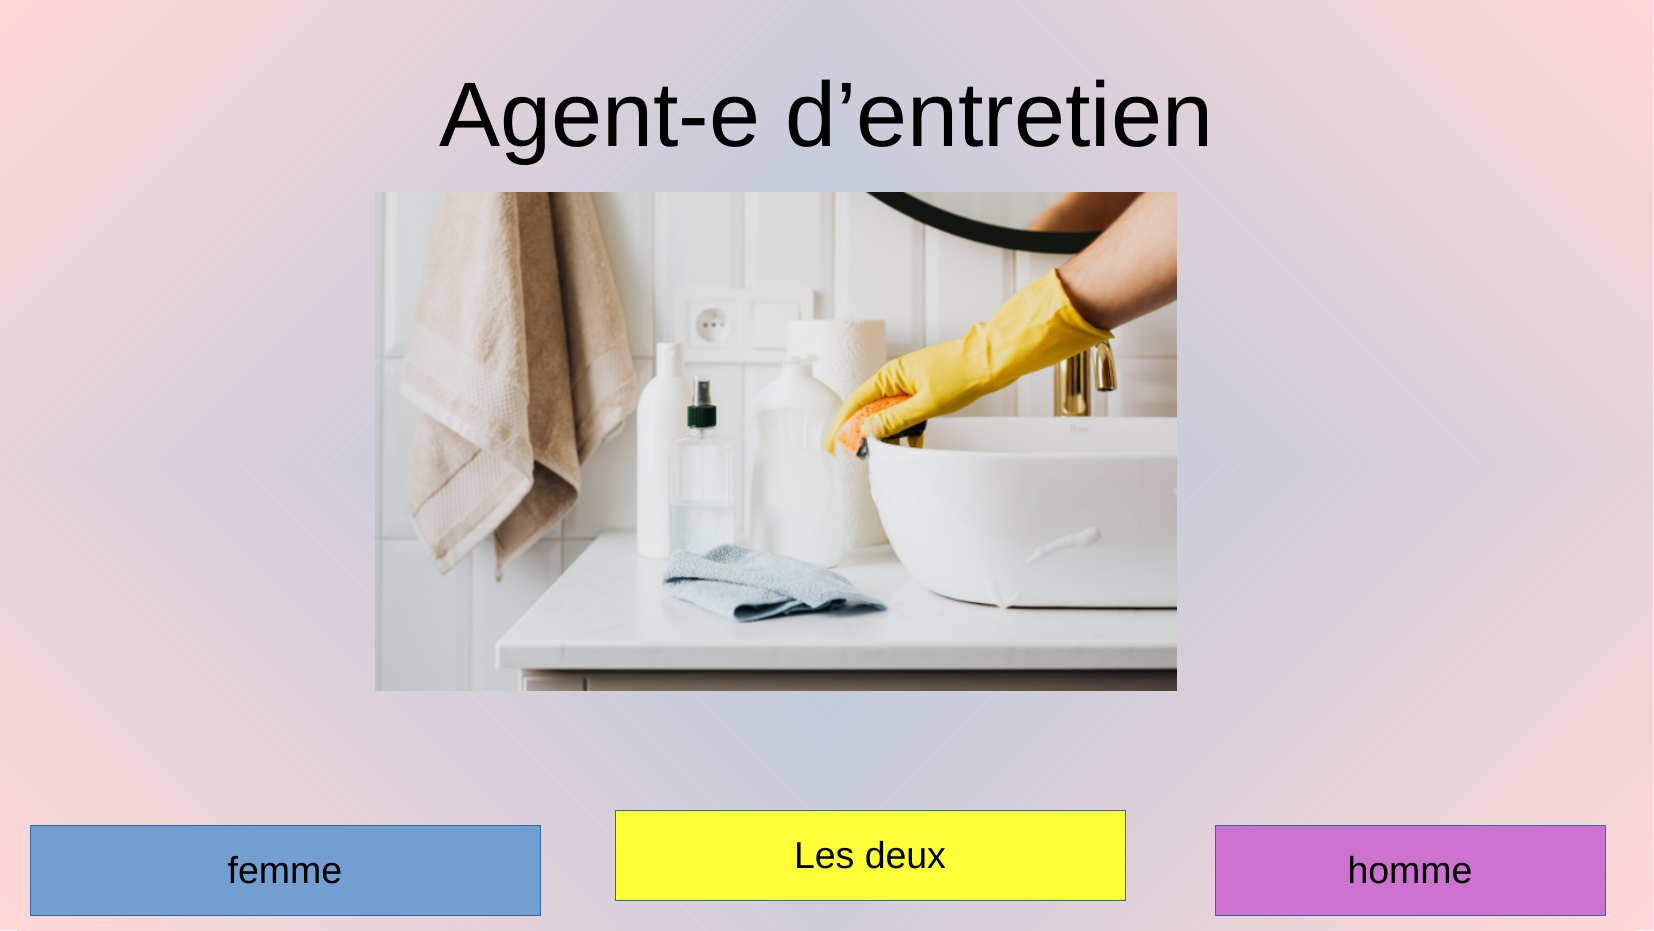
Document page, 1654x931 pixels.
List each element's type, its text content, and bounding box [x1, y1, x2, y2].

title Agent-e d’entretien [82, 37, 1571, 193]
text_box Les deux [615, 810, 1126, 901]
picture [375, 192, 1177, 691]
text_box femme [30, 825, 541, 916]
text_box homme [1215, 825, 1606, 916]
